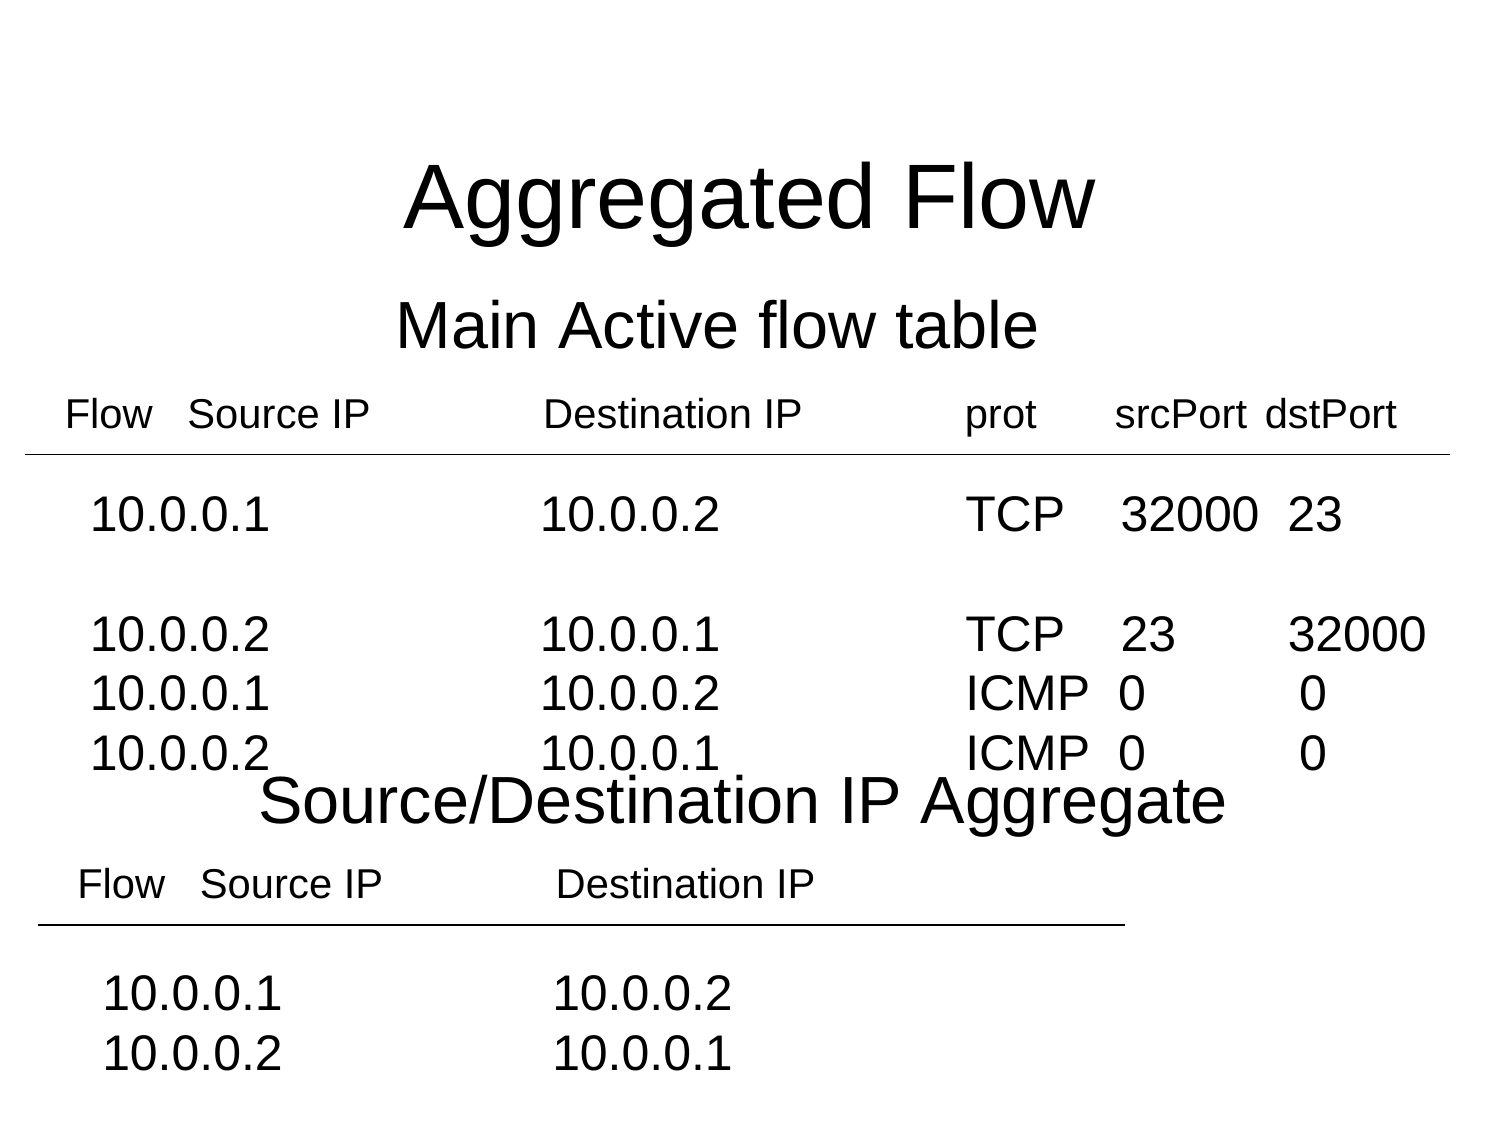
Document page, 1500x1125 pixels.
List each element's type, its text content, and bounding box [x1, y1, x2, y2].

text_box 10.0.0.1 10.0.0.2 10.0.0.2 10.0.0.1 [87, 953, 749, 1089]
text_box Flow Source IP Destination IP prot srcPort dstPort [50, 379, 1450, 445]
text_box Flow Source IP Destination IP [62, 849, 1075, 916]
text_box 10.0.0.1 10.0.0.2 TCP 32000 23 10.0.0.2 10.0.0.1 TCP 23 32000 10.0.0.1 10.0.0.2 ICMP 0 0 10.0.0.2 10.0.0.1 ICMP 0 0 [75, 474, 1450, 785]
text_box Main Active flow table [362, 275, 1056, 371]
text_box Source/Destination IP Aggregate [225, 750, 1244, 846]
title Aggregated Flow [112, 99, 1388, 288]
